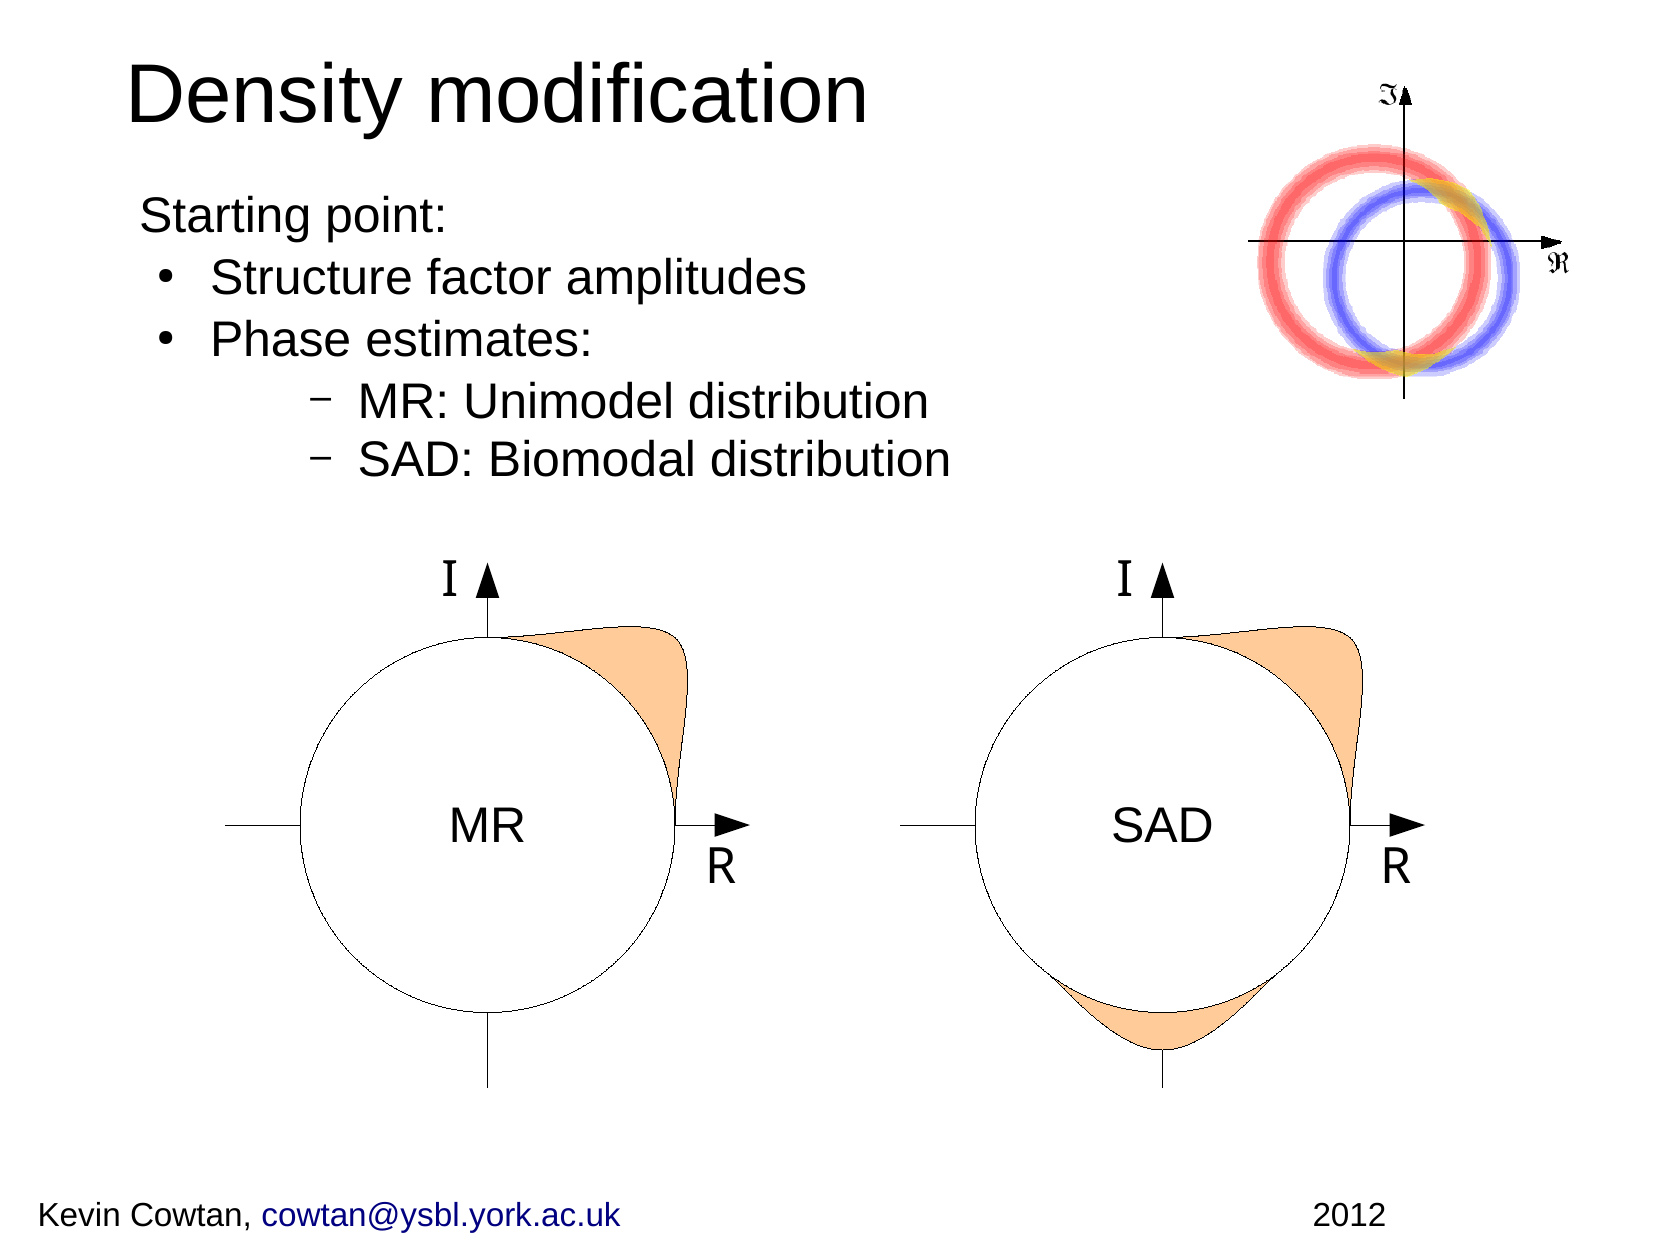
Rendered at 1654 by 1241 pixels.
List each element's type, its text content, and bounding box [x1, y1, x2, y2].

text_box [1050, 976, 1275, 1051]
text_box R [1380, 829, 1411, 895]
text_box R [705, 829, 736, 895]
text_box [502, 626, 688, 825]
text_box I [1116, 542, 1136, 608]
picture [1237, 74, 1576, 413]
text_box [1177, 626, 1363, 825]
text_box SAD [975, 637, 1351, 1013]
list Starting point: Structure factor amplitudes Phase estimates: MR: Unimodel distribution SAD: Biomodal distribution [121, 187, 1534, 1127]
title Density modification [125, 37, 1538, 151]
text_box MR [300, 637, 676, 1013]
text_box I [441, 542, 461, 608]
